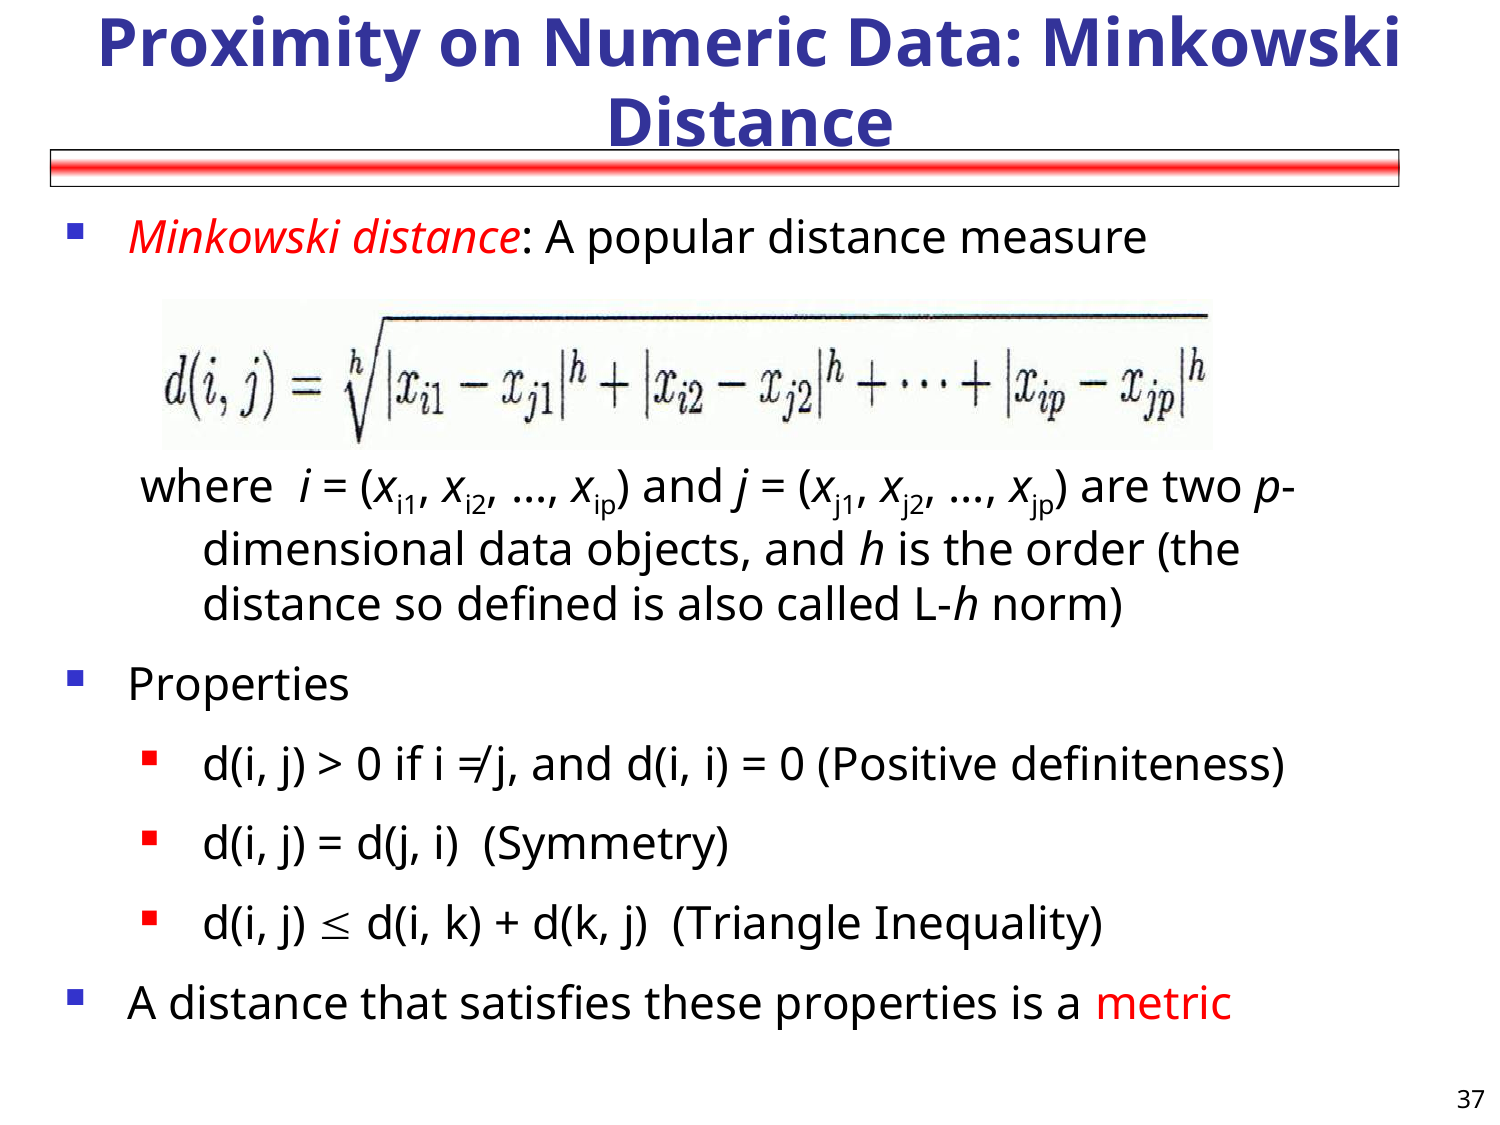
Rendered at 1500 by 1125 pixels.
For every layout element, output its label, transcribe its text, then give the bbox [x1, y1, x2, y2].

title Proximity on Numeric Data: Minkowski Distance [0, 0, 1500, 168]
text_box <number> [1187, 1062, 1500, 1125]
picture [162, 299, 1213, 451]
list Minkowski distance: A popular distance measure where i = (xi1, xi2, …, xip) and j = (xj1, xj2, …, xjp) are two p-dimensional data objects, and h is the order (the distance so defined is also called L-h norm) Properties d(i, j) > 0 if i ≠ j, and d(i, i) = 0 (Positive definiteness) d(i, j) = d(j, i) (Symmetry) d(i, j)  d(i, k) + d(k, j) (Triangle Inequality) A distance that satisfies these properties is a metric [49, 200, 1438, 1092]
